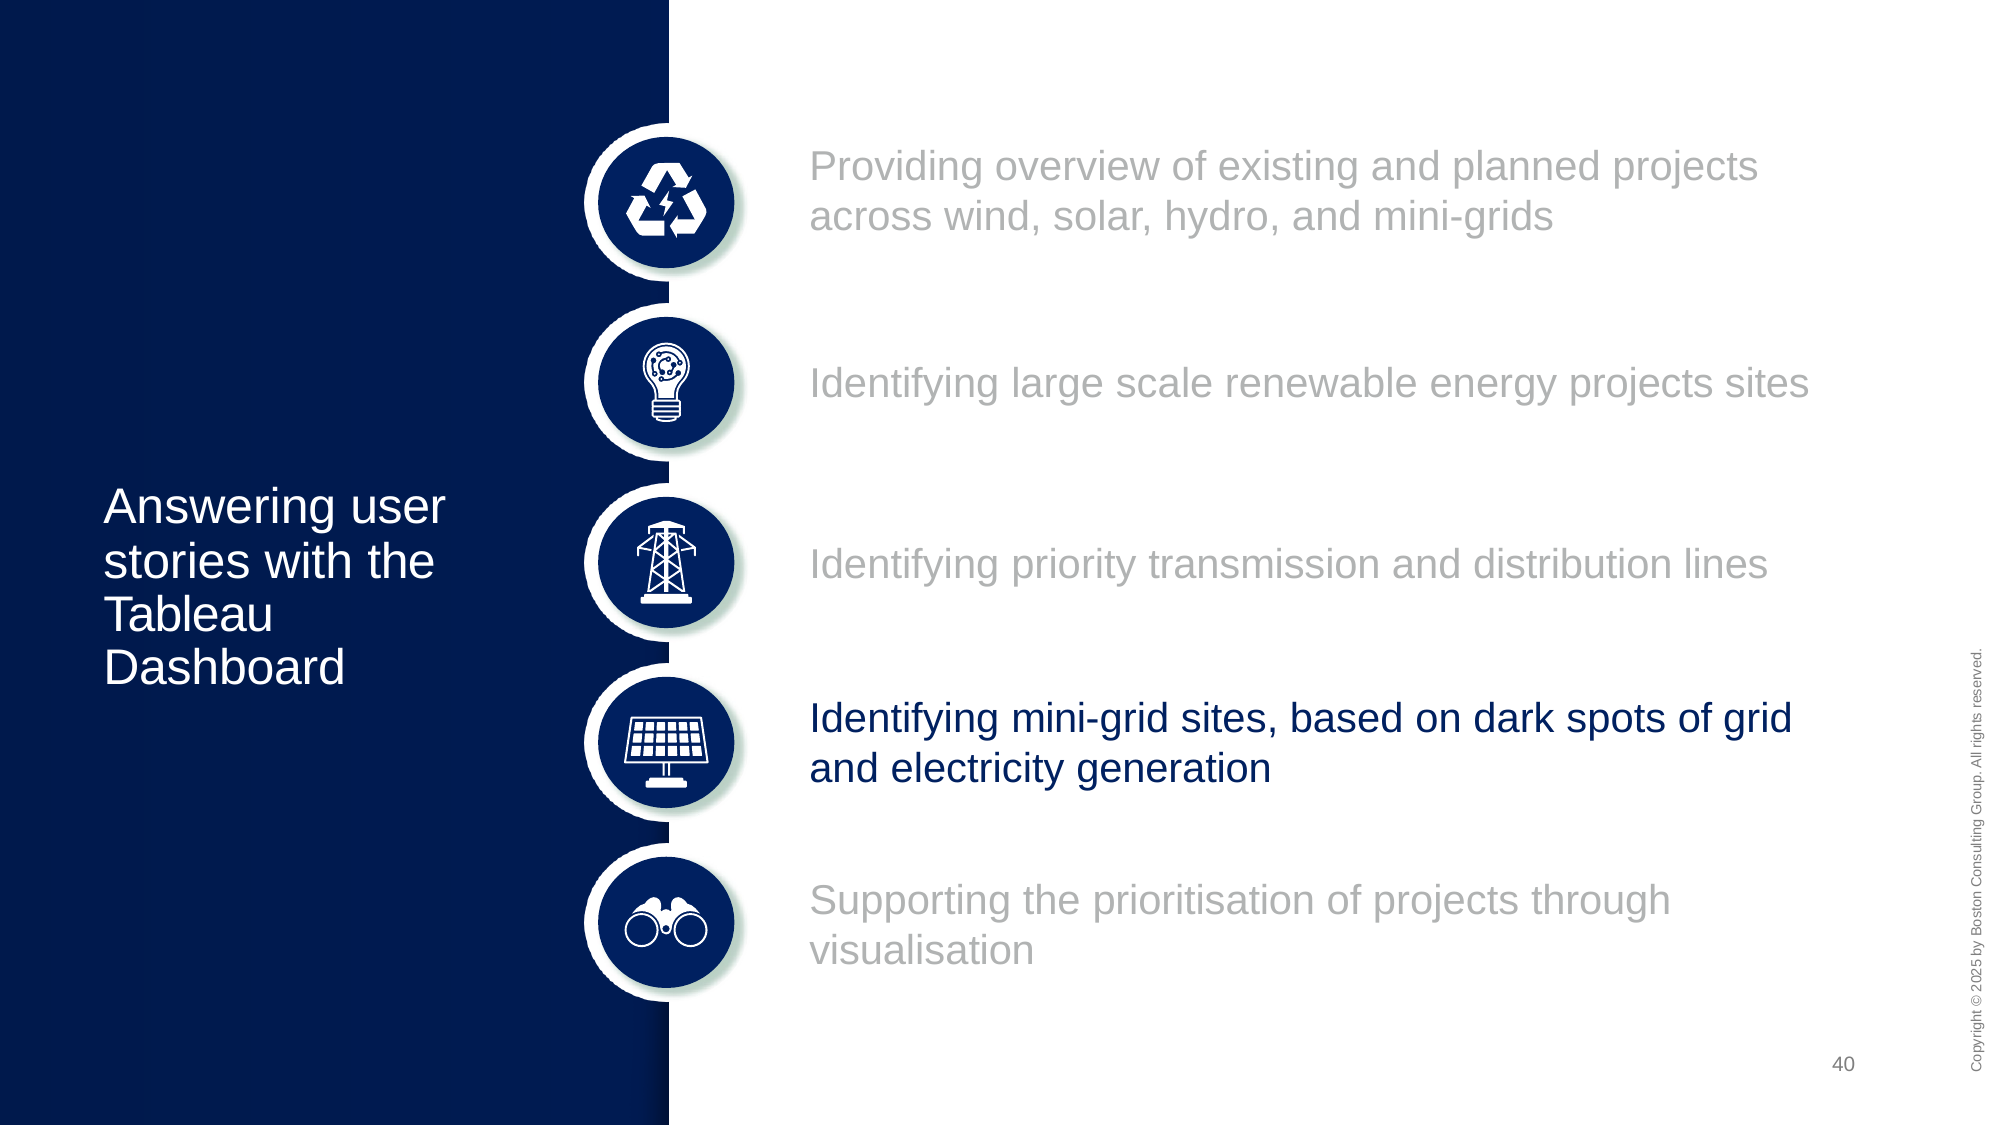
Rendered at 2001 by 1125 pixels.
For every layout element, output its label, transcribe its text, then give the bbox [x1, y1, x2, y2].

text_box [598, 676, 735, 809]
picture [584, 303, 751, 464]
text_box Answering user stories with the Tableau Dashboard [101, 470, 527, 695]
text_box Providing overview of existing and planned projects across wind, solar, hydro, and mini-grids [809, 138, 1812, 240]
text_box [598, 136, 735, 269]
text_box [598, 856, 735, 988]
picture [584, 663, 751, 824]
text_box Identifying priority transmission and distribution lines [809, 537, 1812, 588]
text_box Supporting the prioritisation of projects through visualisation [809, 870, 1812, 974]
picture [584, 483, 751, 644]
picture [584, 843, 751, 1004]
text_box [598, 496, 735, 629]
text_box Identifying large scale renewable energy projects sites [809, 356, 1812, 407]
picture [584, 123, 751, 284]
text_box [598, 316, 735, 449]
text_box Identifying mini-grid sites, based on dark spots of grid and electricity generation [809, 690, 1812, 794]
